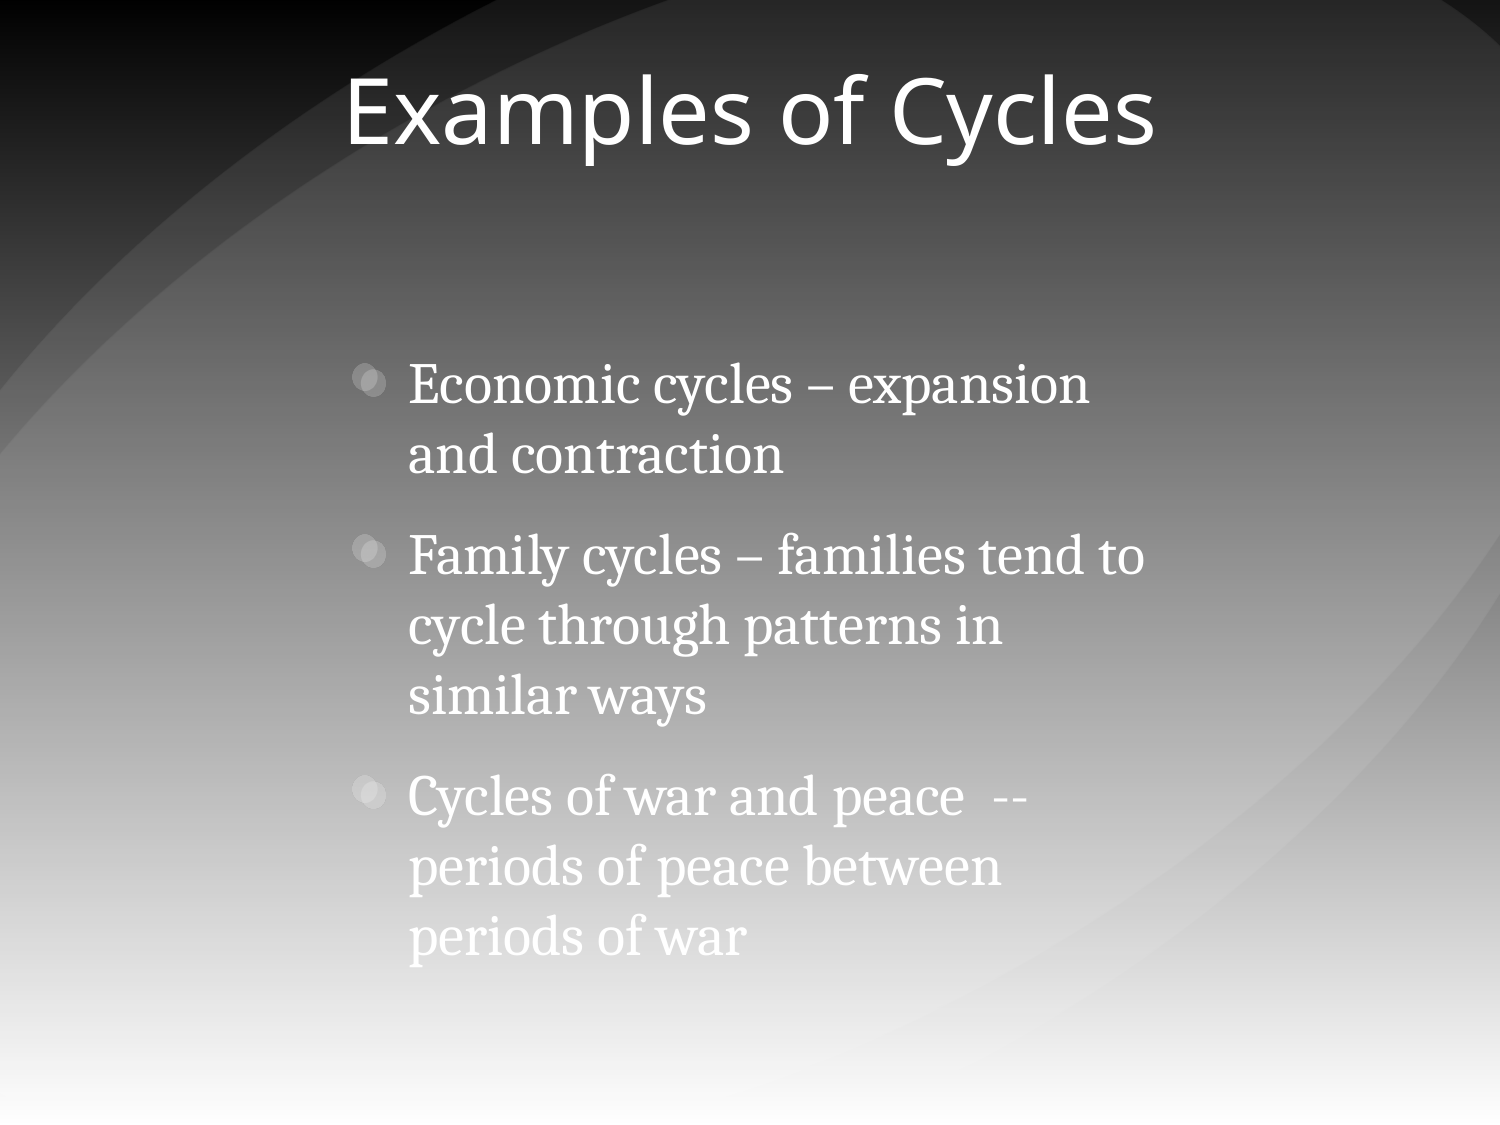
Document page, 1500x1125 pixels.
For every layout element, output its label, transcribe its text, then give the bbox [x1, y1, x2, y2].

picture [0, 0, 1500, 1125]
title Examples of Cycles [283, 45, 1216, 288]
list Economic cycles – expansion and contraction Family cycles – families tend to cycle through patterns in similar ways Cycles of war and peace -- periods of peace between periods of war [337, 337, 1163, 975]
